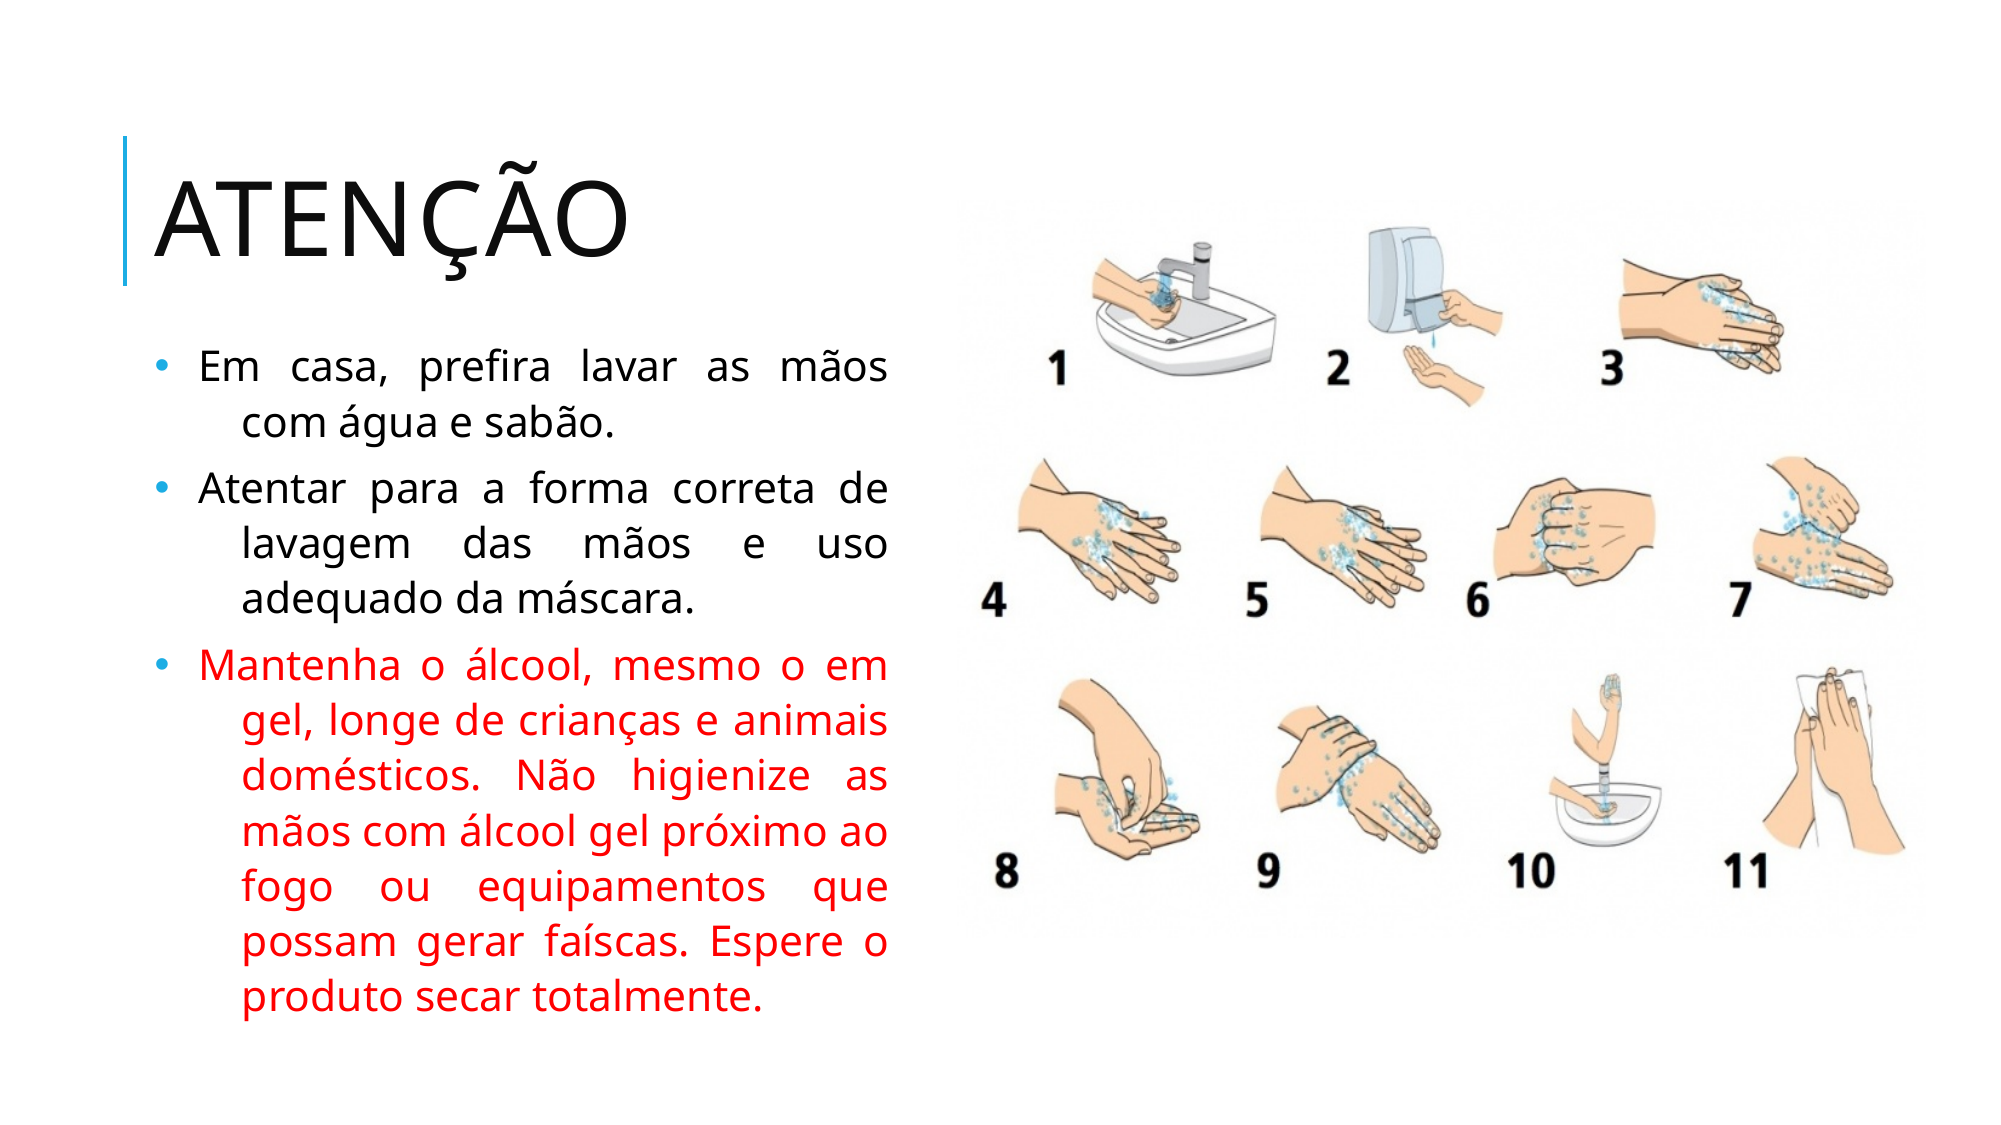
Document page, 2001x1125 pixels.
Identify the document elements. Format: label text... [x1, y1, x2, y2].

list Em casa, prefira lavar as mãos com água e sabão. Atentar para a forma correta de lavagem das mãos e uso adequado da máscara. Mantenha o álcool, mesmo o em gel, longe de crianças e animais domésticos. Não higienize as mãos com álcool gel próximo ao fogo ou equipamentos que possam gerar faíscas. Espere o produto secar totalmente. [139, 327, 905, 1040]
title ATENÇÃO [139, 169, 817, 274]
picture [957, 201, 1926, 938]
